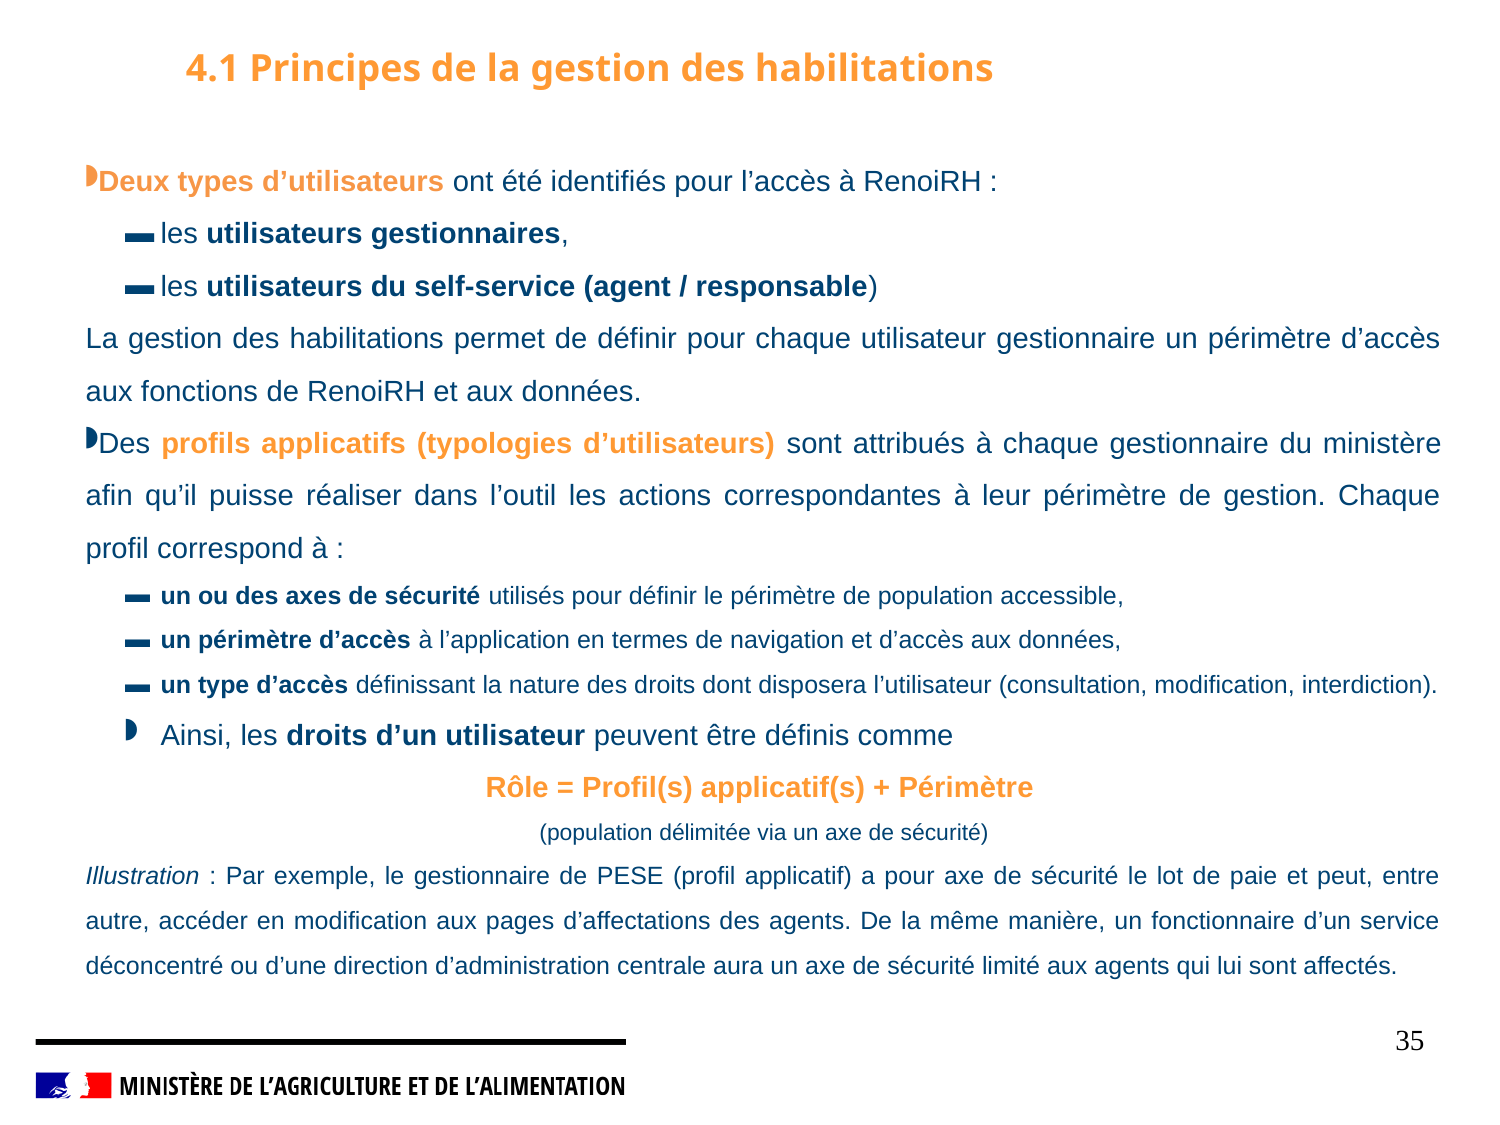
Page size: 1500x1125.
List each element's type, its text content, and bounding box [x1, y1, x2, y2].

picture [35, 1039, 626, 1099]
text_box Deux types d’utilisateurs ont été identifiés pour l’accès à RenoiRH : les utilisateurs gestionnaires, les utilisateurs du self-service (agent / responsable) La gestion des habilitations permet de définir pour chaque utilisateur gestionnaire un périmètre d’accès aux fonctions de RenoiRH et aux données. Des profils applicatifs (typologies d’utilisateurs) sont attribués à chaque gestionnaire du ministère afin qu’il puisse réaliser dans l’outil les actions correspondantes à leur périmètre de gestion. Chaque profil correspond à : un ou des axes de sécurité utilisés pour définir le périmètre de population accessible, un périmètre d’accès à l’application en termes de navigation et d’accès aux données, un type d’accès définissant la nature des droits dont disposera l’utilisateur (consultation, modification, interdiction). Ainsi, les droits d’un utilisateur peuvent être définis comme Rôle = Profil(s) applicatif(s) + Périmètre (population délimitée via un axe de sécurité) Illustration : Par exemple, le gestionnaire de PESE (profil applicatif) a pour axe de sécurité le lot de paie et peut, entre autre, accéder en modification aux pages d’affectations des agents. De la même manière, un fonctionnaire d’un service déconcentré ou d’une direction d’administration centrale aura un axe de sécurité limité aux agents qui lui sont affectés. [70, 137, 1458, 1070]
text_box 4.1 Principes de la gestion des habilitations [171, 36, 1458, 142]
